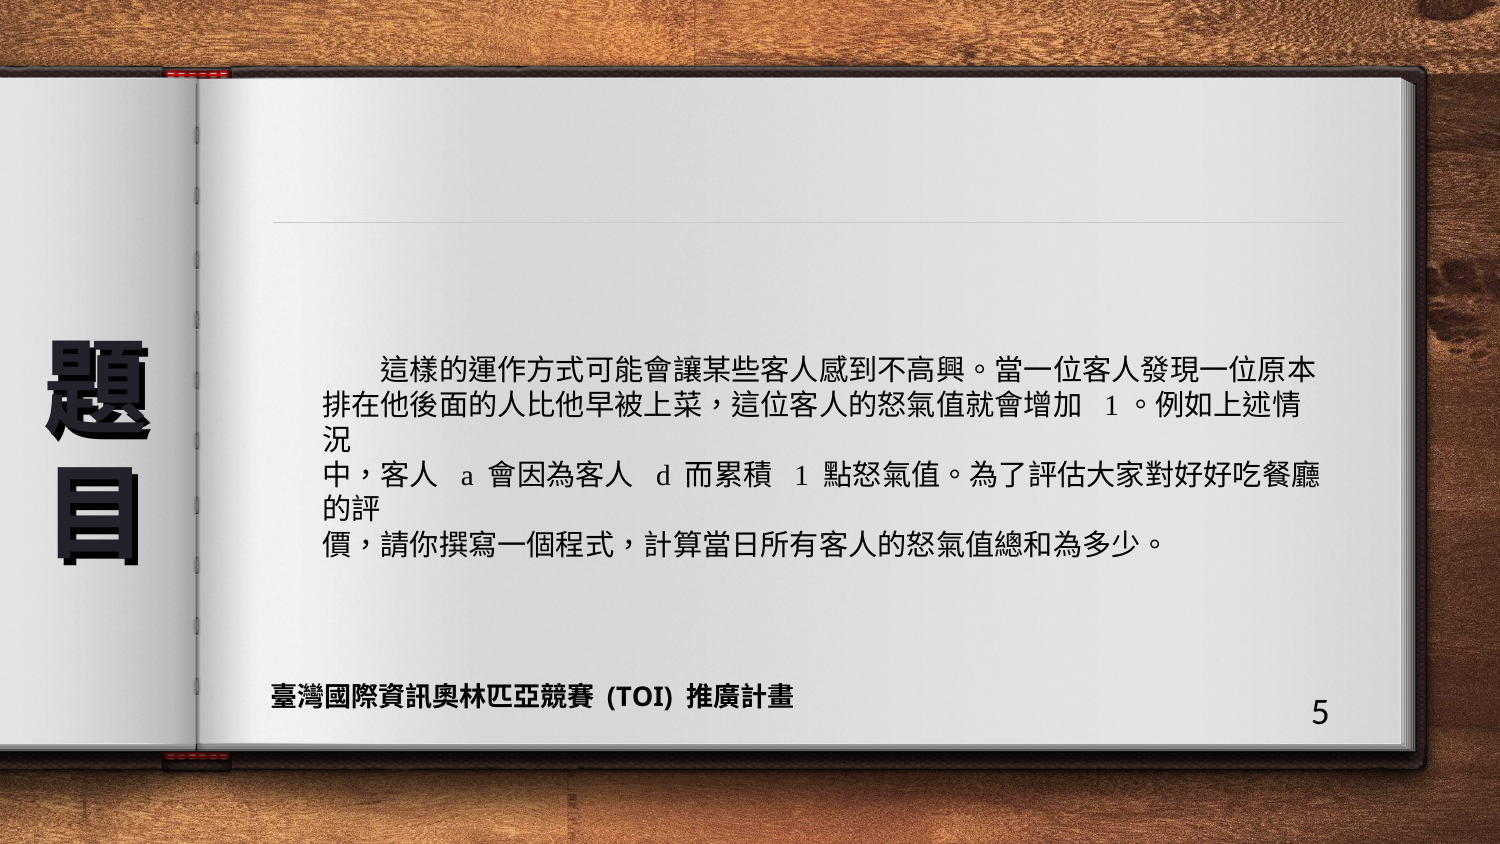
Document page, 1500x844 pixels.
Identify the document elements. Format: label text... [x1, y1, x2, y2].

text_box 這樣的運作方式可能會讓某些客人感到不高興。當一位客人發現一位原本 排在他後面的人比他早被上菜，這位客人的怒氣值就會增加 1。例如上述情況 中，客人 a 會因為客人 d 而累積 1 點怒氣值。為了評估大家對好好吃餐廳的評 價，請你撰寫一個程式，計算當日所有客人的怒氣值總和為多少。 [307, 344, 1341, 568]
title 題 目 [28, 306, 210, 552]
text_box [1295, 672, 1386, 737]
